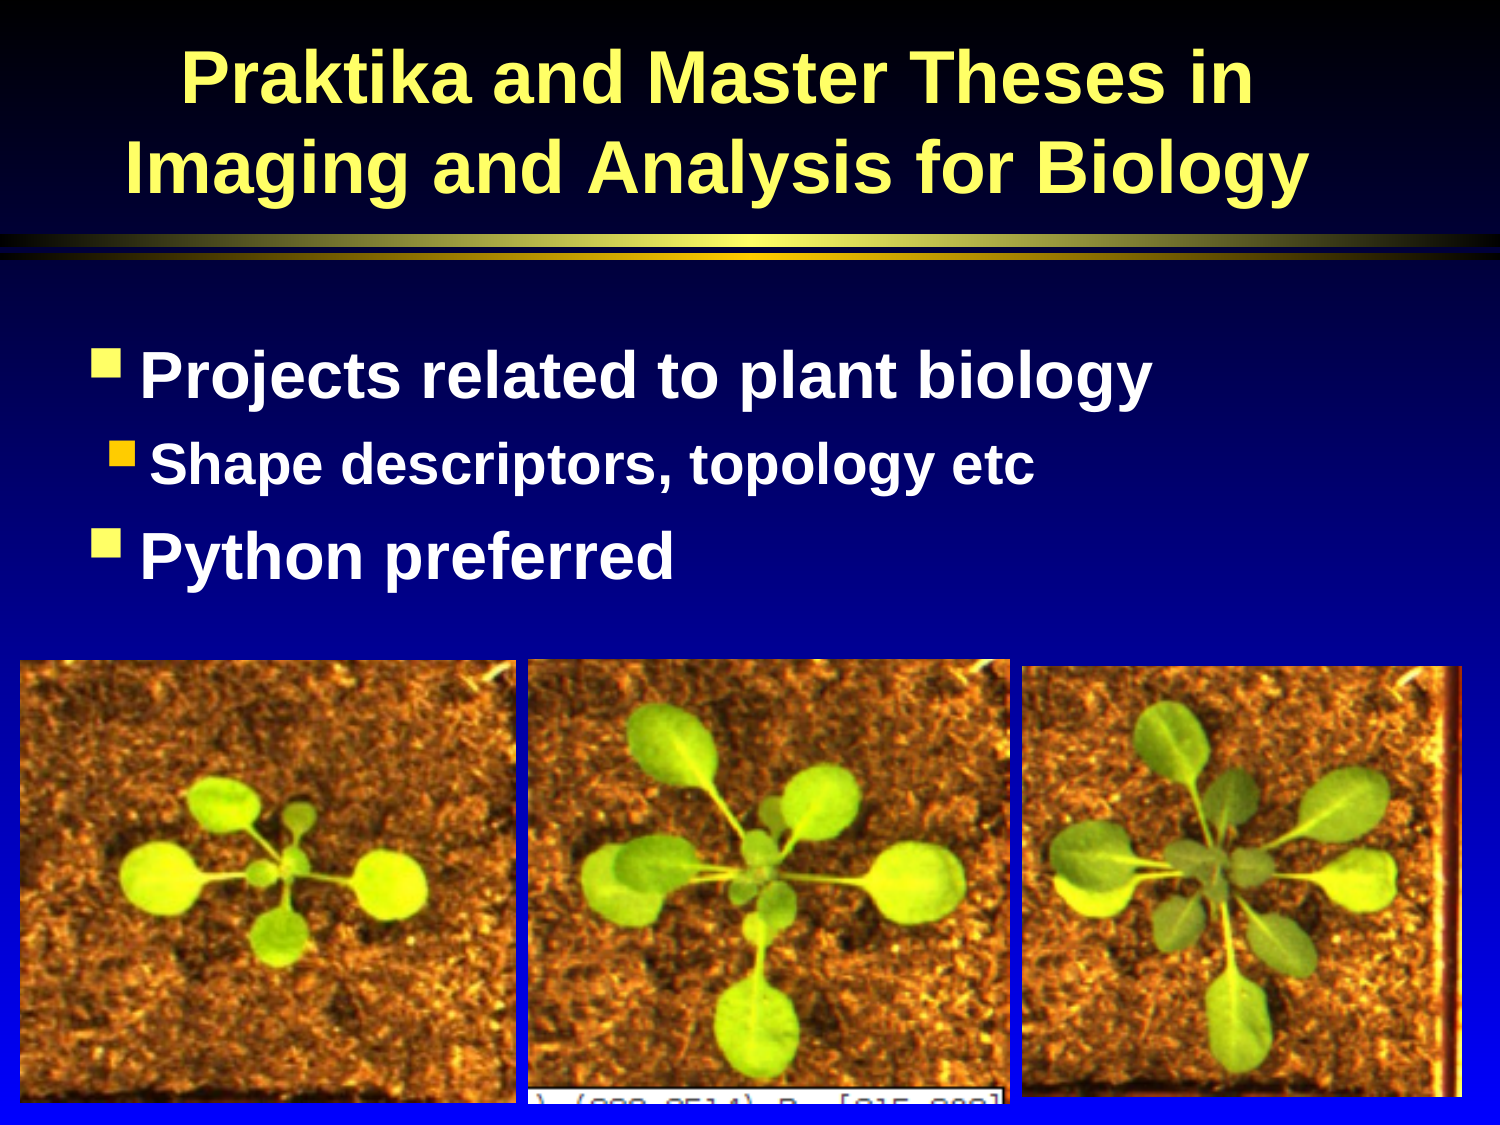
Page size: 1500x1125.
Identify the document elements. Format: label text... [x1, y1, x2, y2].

title Praktika and Master Theses in Imaging and Analysis for Biology [109, 17, 1406, 222]
picture [528, 659, 1010, 1104]
picture [20, 660, 516, 1103]
list Projects related to plant biology Shape descriptors, topology etc Python preferred [12, 325, 1488, 1040]
picture [1022, 666, 1462, 1097]
